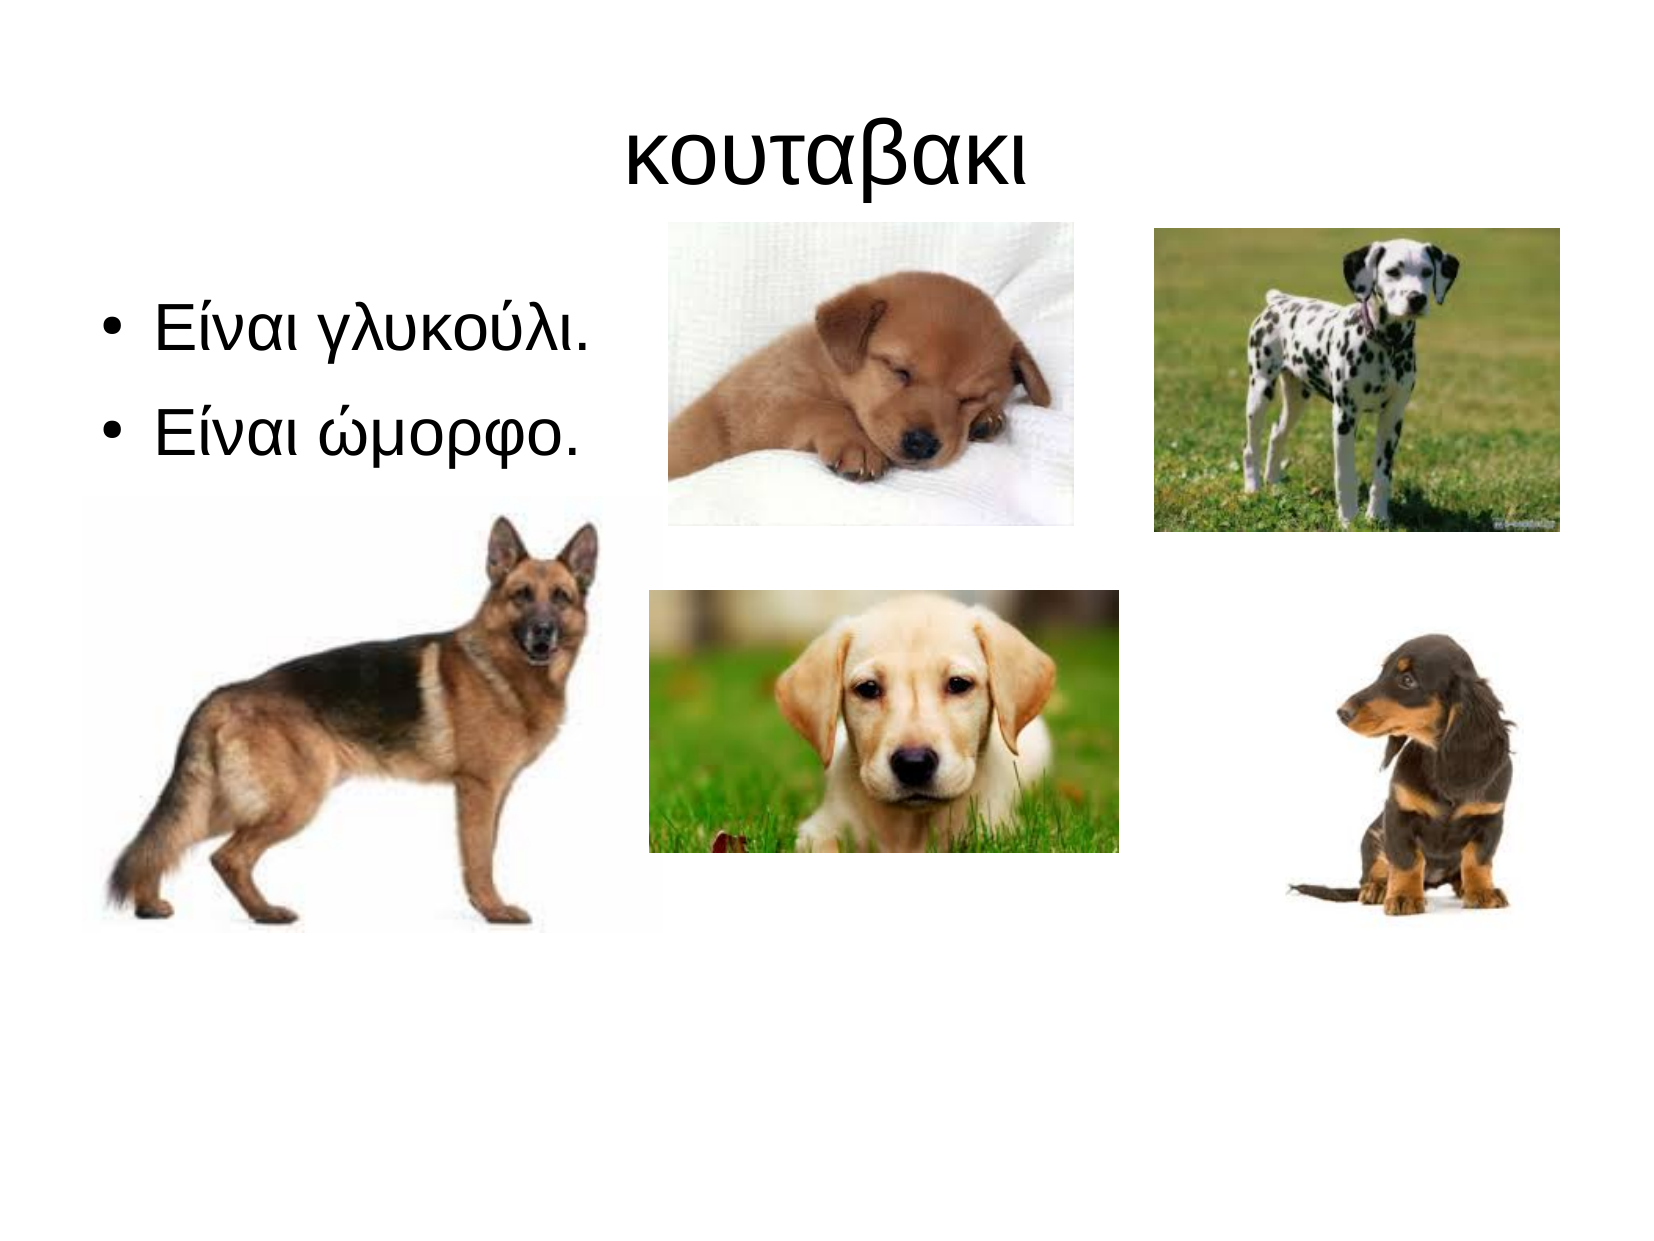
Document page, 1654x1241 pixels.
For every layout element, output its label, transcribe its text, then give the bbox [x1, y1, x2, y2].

picture [668, 222, 1074, 526]
picture [1154, 228, 1560, 532]
list Είναι γλυκούλι. Είναι ώμορφο. [82, 290, 1571, 1109]
picture [82, 496, 1119, 933]
title κουταβακι [82, 49, 1571, 257]
picture [1223, 577, 1560, 945]
